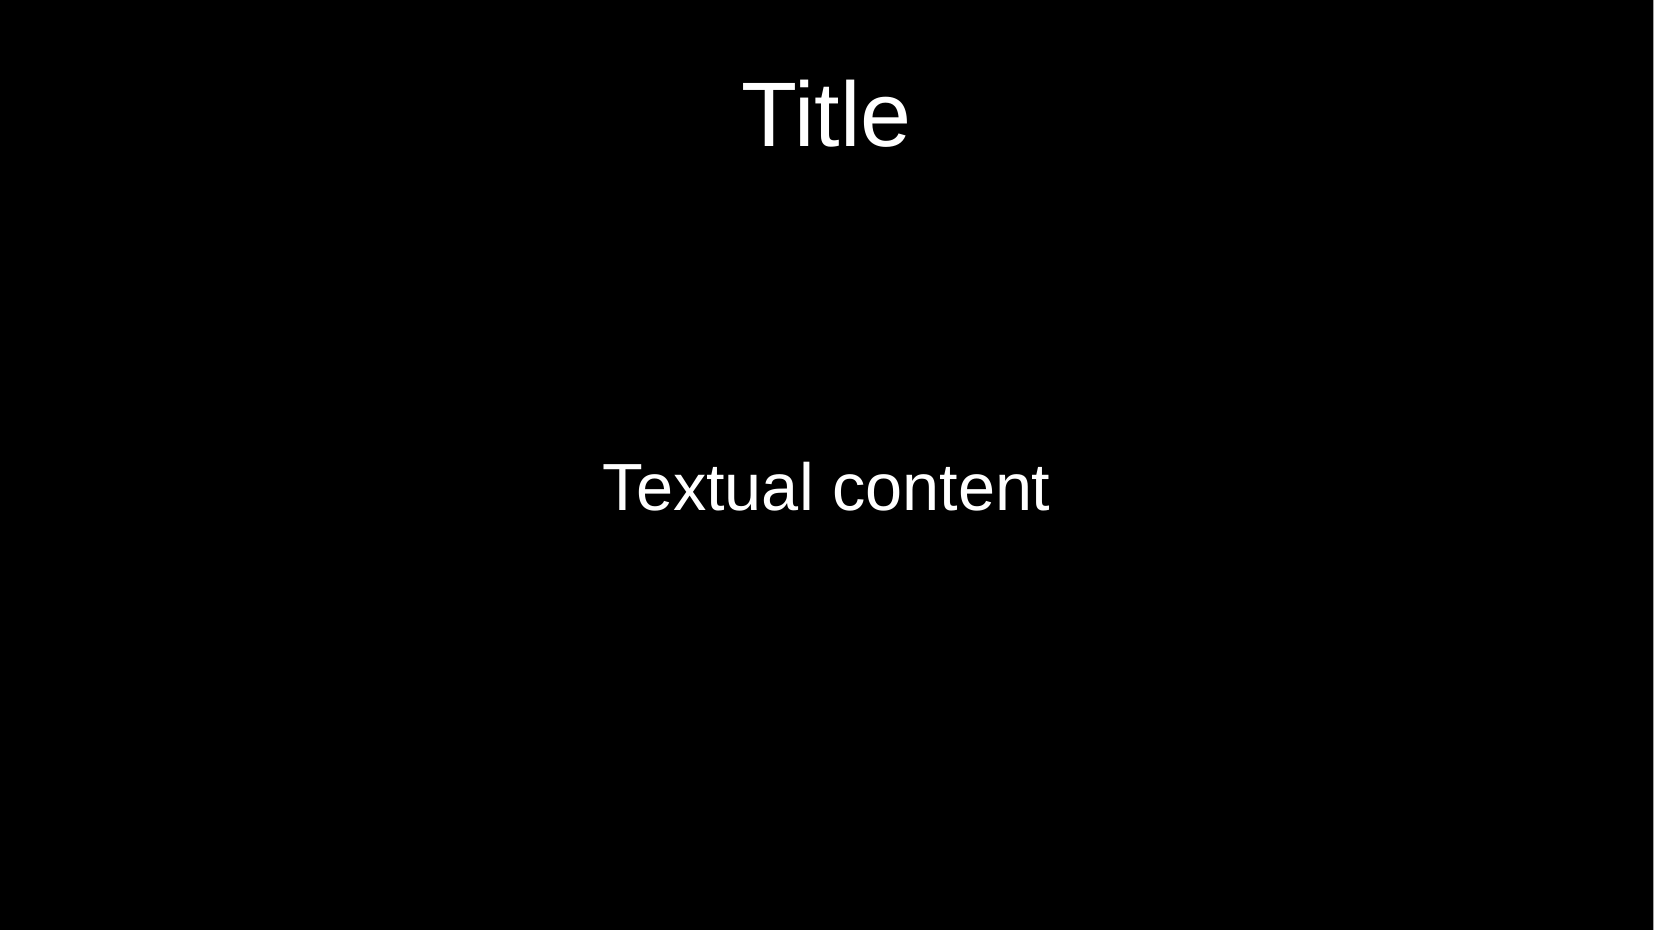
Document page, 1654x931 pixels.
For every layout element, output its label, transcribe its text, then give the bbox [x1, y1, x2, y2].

subtitle Textual content [82, 217, 1571, 758]
title Title [82, 37, 1571, 193]
